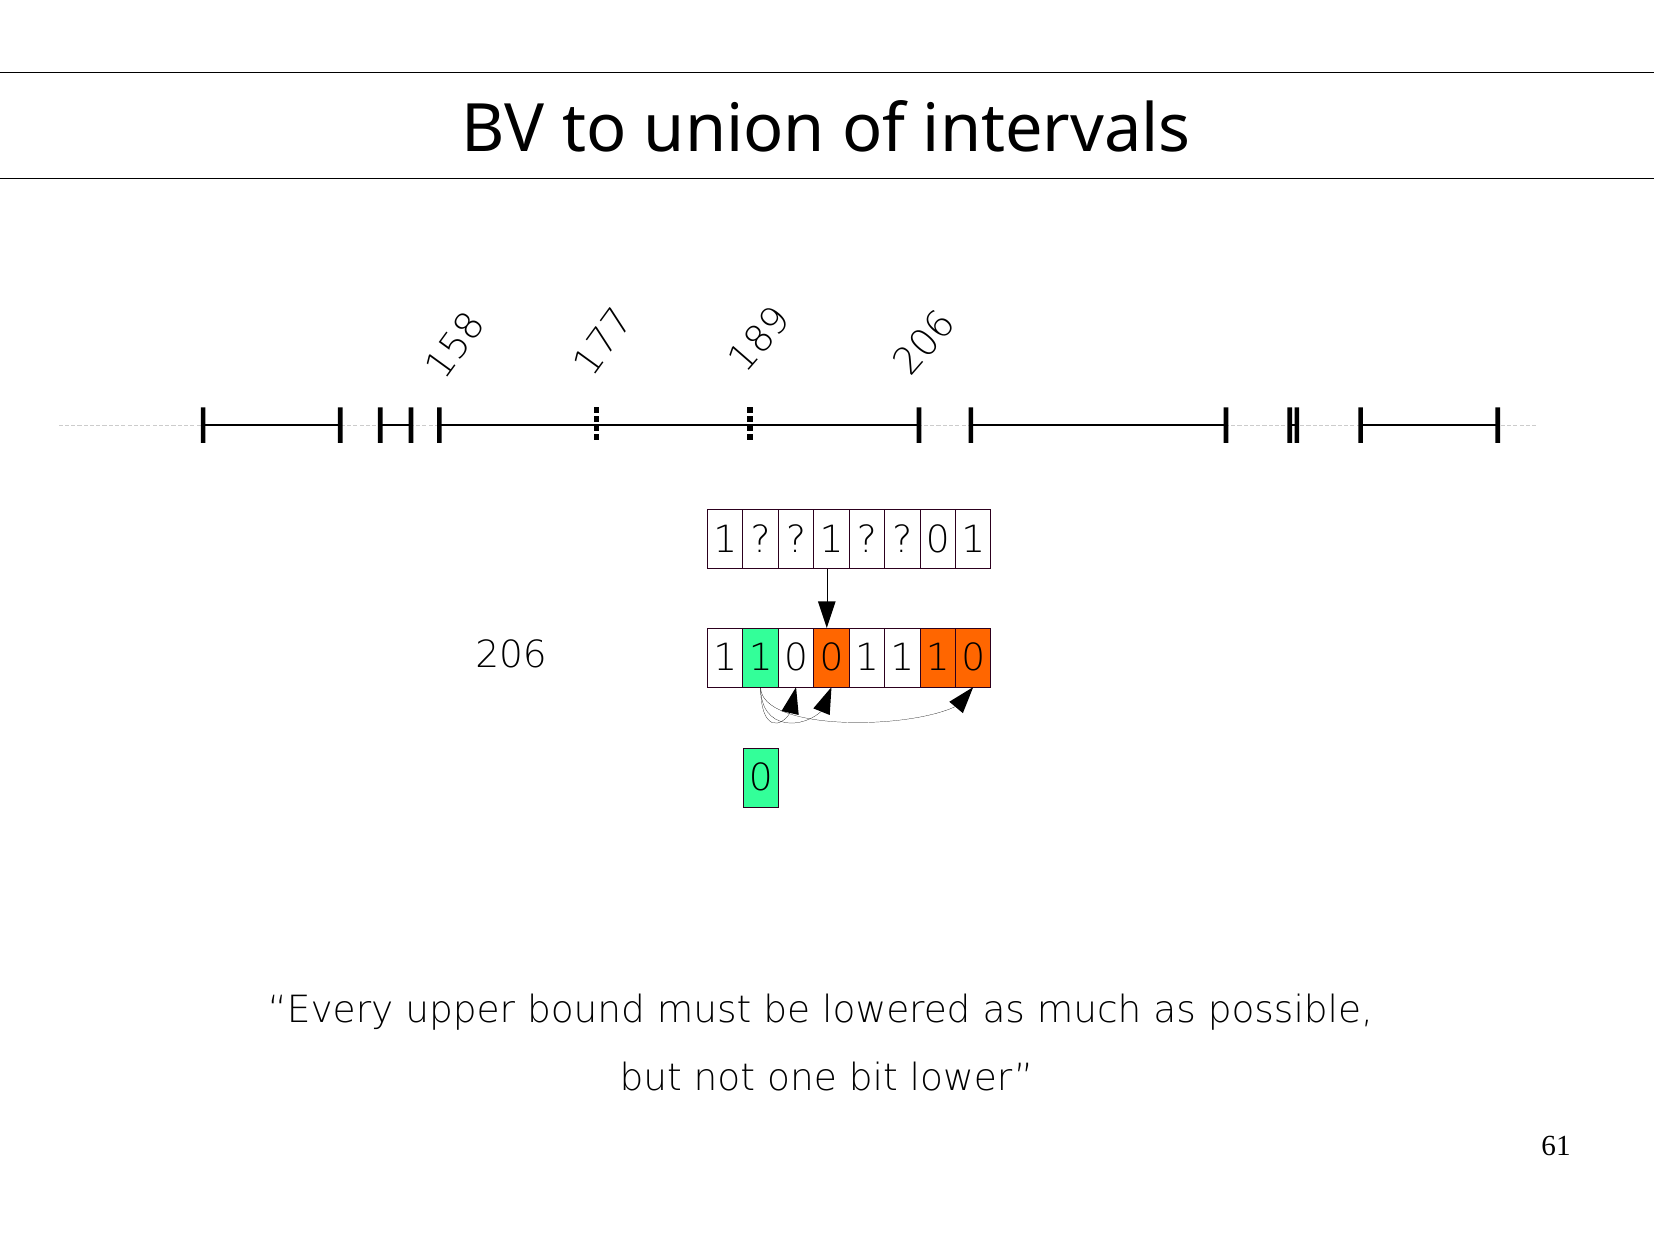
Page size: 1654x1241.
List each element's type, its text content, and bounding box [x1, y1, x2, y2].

text_box ? [778, 509, 813, 569]
text_box BV to union of intervals [0, 72, 1654, 166]
text_box 1 [955, 509, 991, 569]
text_box 1 [920, 628, 955, 688]
text_box 1 [849, 628, 884, 688]
text_box 1 [707, 509, 742, 569]
text_box 0 [743, 748, 779, 808]
text_box ? [849, 509, 884, 569]
text_box 1 [884, 628, 920, 688]
text_box 206 [460, 625, 562, 685]
text_box 0 [813, 628, 849, 688]
text_box “Every upper bound must be lowered as much as possible, but not one bit lower” [148, 980, 1506, 1108]
text_box ? [742, 509, 778, 569]
text_box 0 [955, 628, 991, 688]
text_box 177 [549, 283, 657, 400]
text_box ? [884, 509, 920, 569]
text_box 206 [869, 285, 980, 400]
text_box 189 [704, 281, 815, 397]
text_box 0 [920, 509, 955, 569]
text_box 158 [401, 287, 509, 404]
text_box 1 [813, 509, 849, 569]
text_box 0 [779, 628, 813, 688]
text_box 1 [742, 628, 779, 688]
text_box 1 [707, 628, 742, 688]
